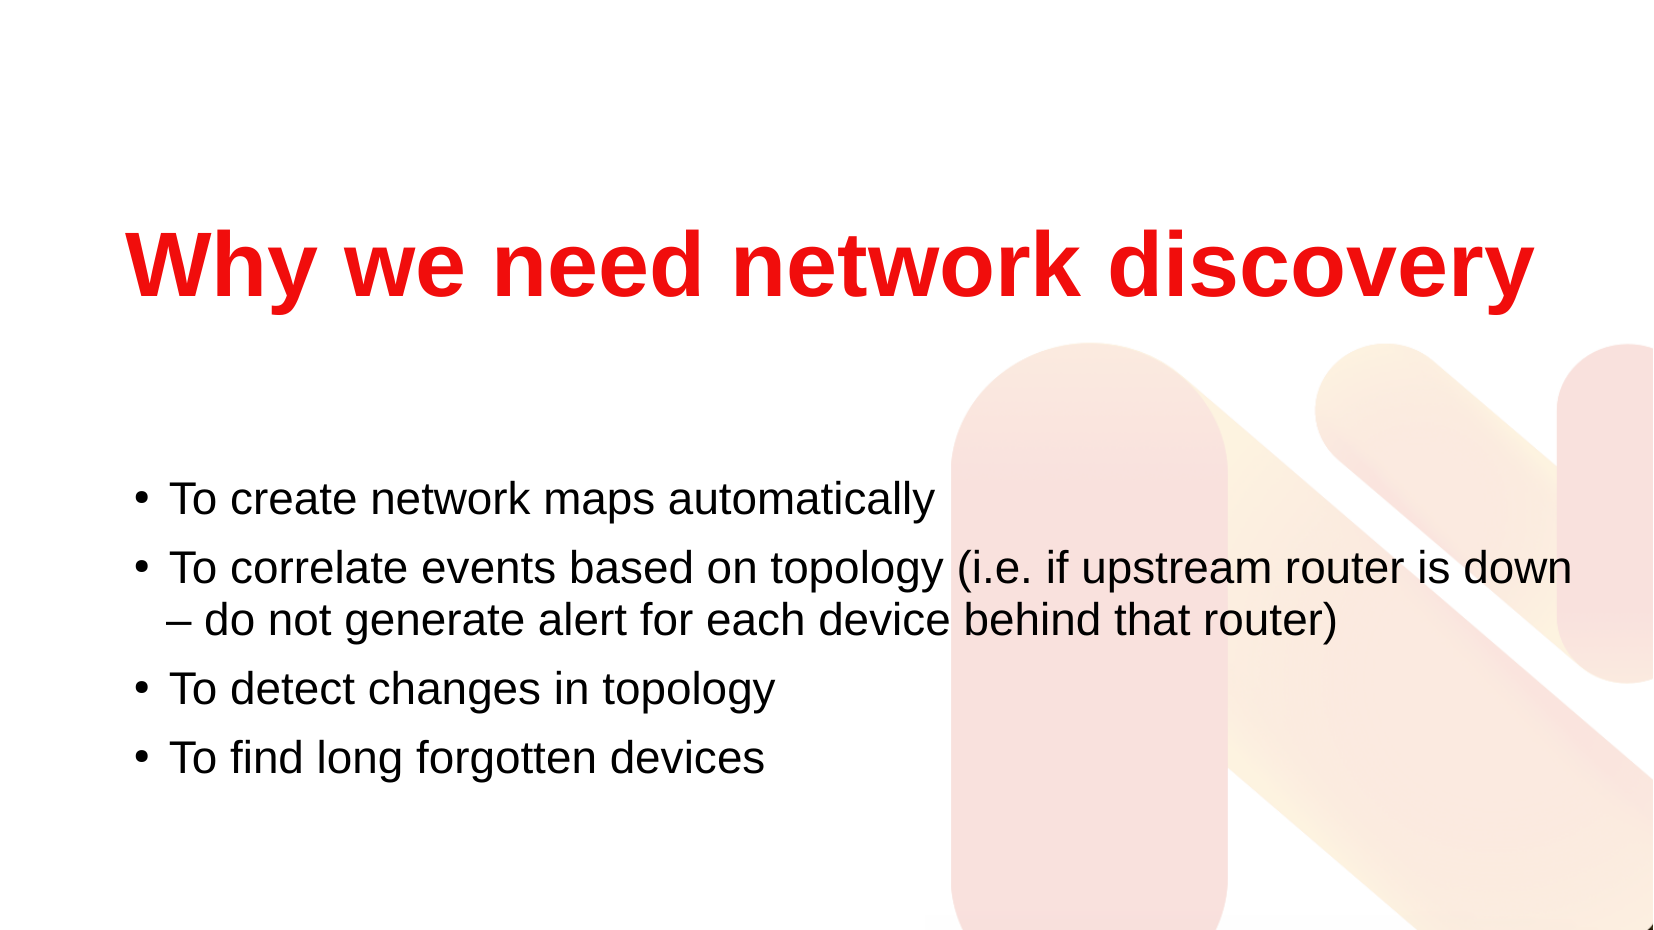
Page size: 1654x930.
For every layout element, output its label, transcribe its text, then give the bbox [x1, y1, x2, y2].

subtitle To create network maps automatically To correlate events based on topology (i.e. if upstream router is down – do not generate alert for each device behind that router) To detect changes in topology To find long forgotten devices [112, 473, 1601, 901]
title Why we need network discovery [87, 187, 1576, 343]
picture [925, 327, 1653, 930]
